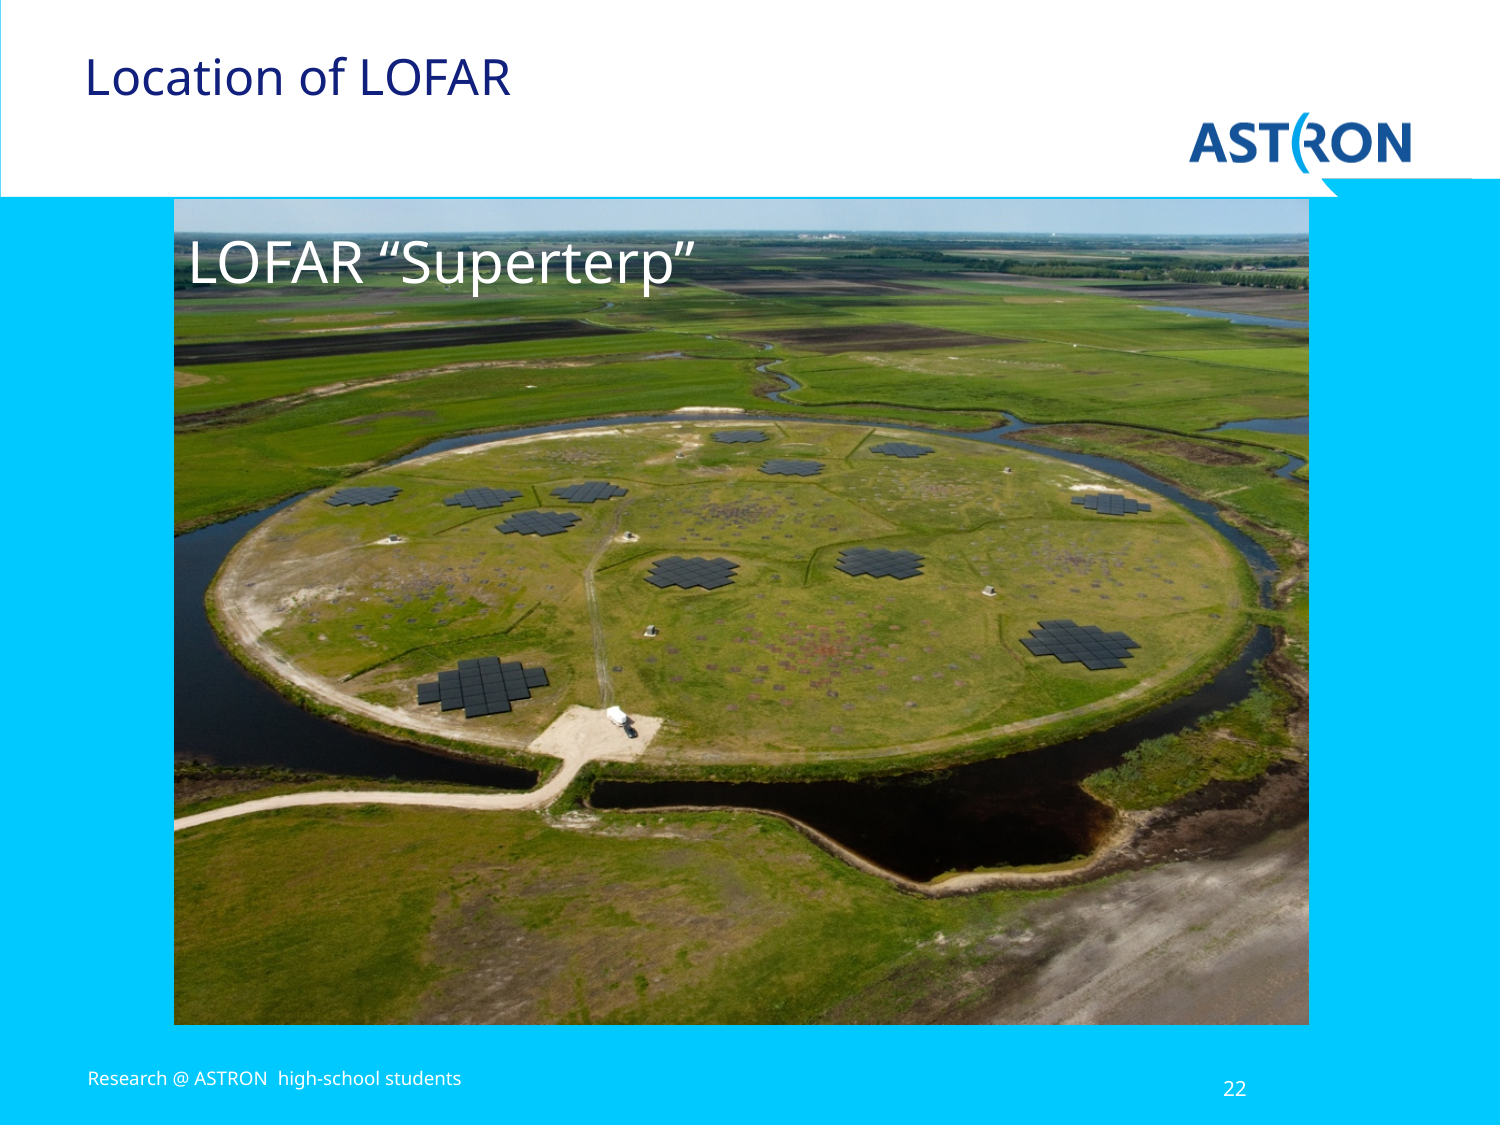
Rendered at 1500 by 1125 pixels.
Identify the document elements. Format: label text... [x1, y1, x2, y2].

picture [175, 200, 1308, 1024]
text_box Research @ ASTRON high-school students [87, 1062, 1055, 1125]
text_box <number> [1208, 1062, 1409, 1125]
text_box LOFAR “Superterp” [187, 224, 1193, 375]
text_box Location of LOFAR [69, 37, 1075, 188]
picture [0, 0, 1500, 196]
